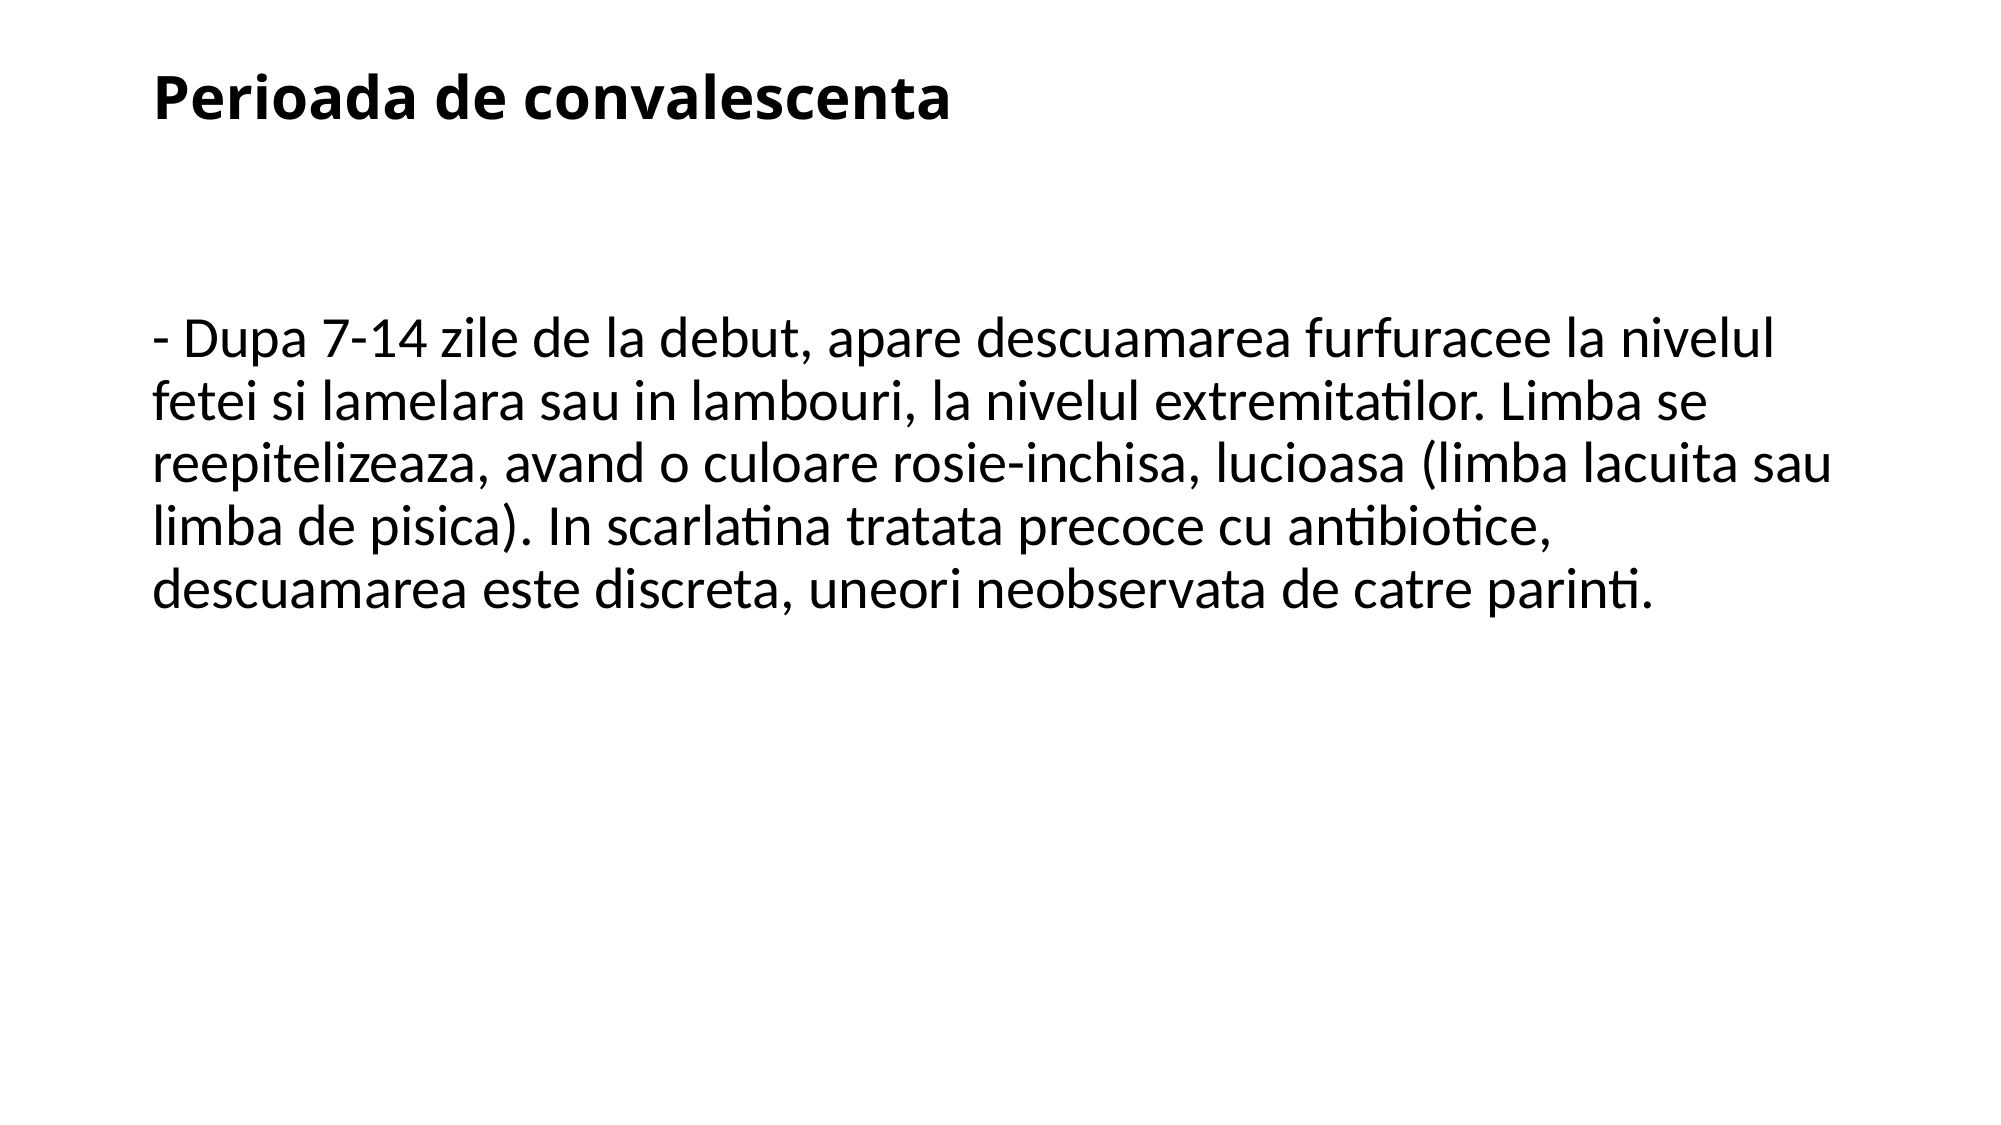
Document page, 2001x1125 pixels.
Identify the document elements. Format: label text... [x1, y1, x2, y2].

list - Dupa 7-14 zile de la debut, apare descuamarea furfuracee la nivelul fetei si lamelara sau in lambouri, la nivelul extremitatilor. Limba se reepitelizeaza, avand o culoare rosie-inchisa, lucioasa (limba lacuita sau limba de pisica). In scarlatina tratata precoce cu antibiotice, descuamarea este discreta, uneori neobservata de catre parinti. [137, 299, 1863, 1014]
title Perioada de convalescenta [137, 59, 1863, 278]
